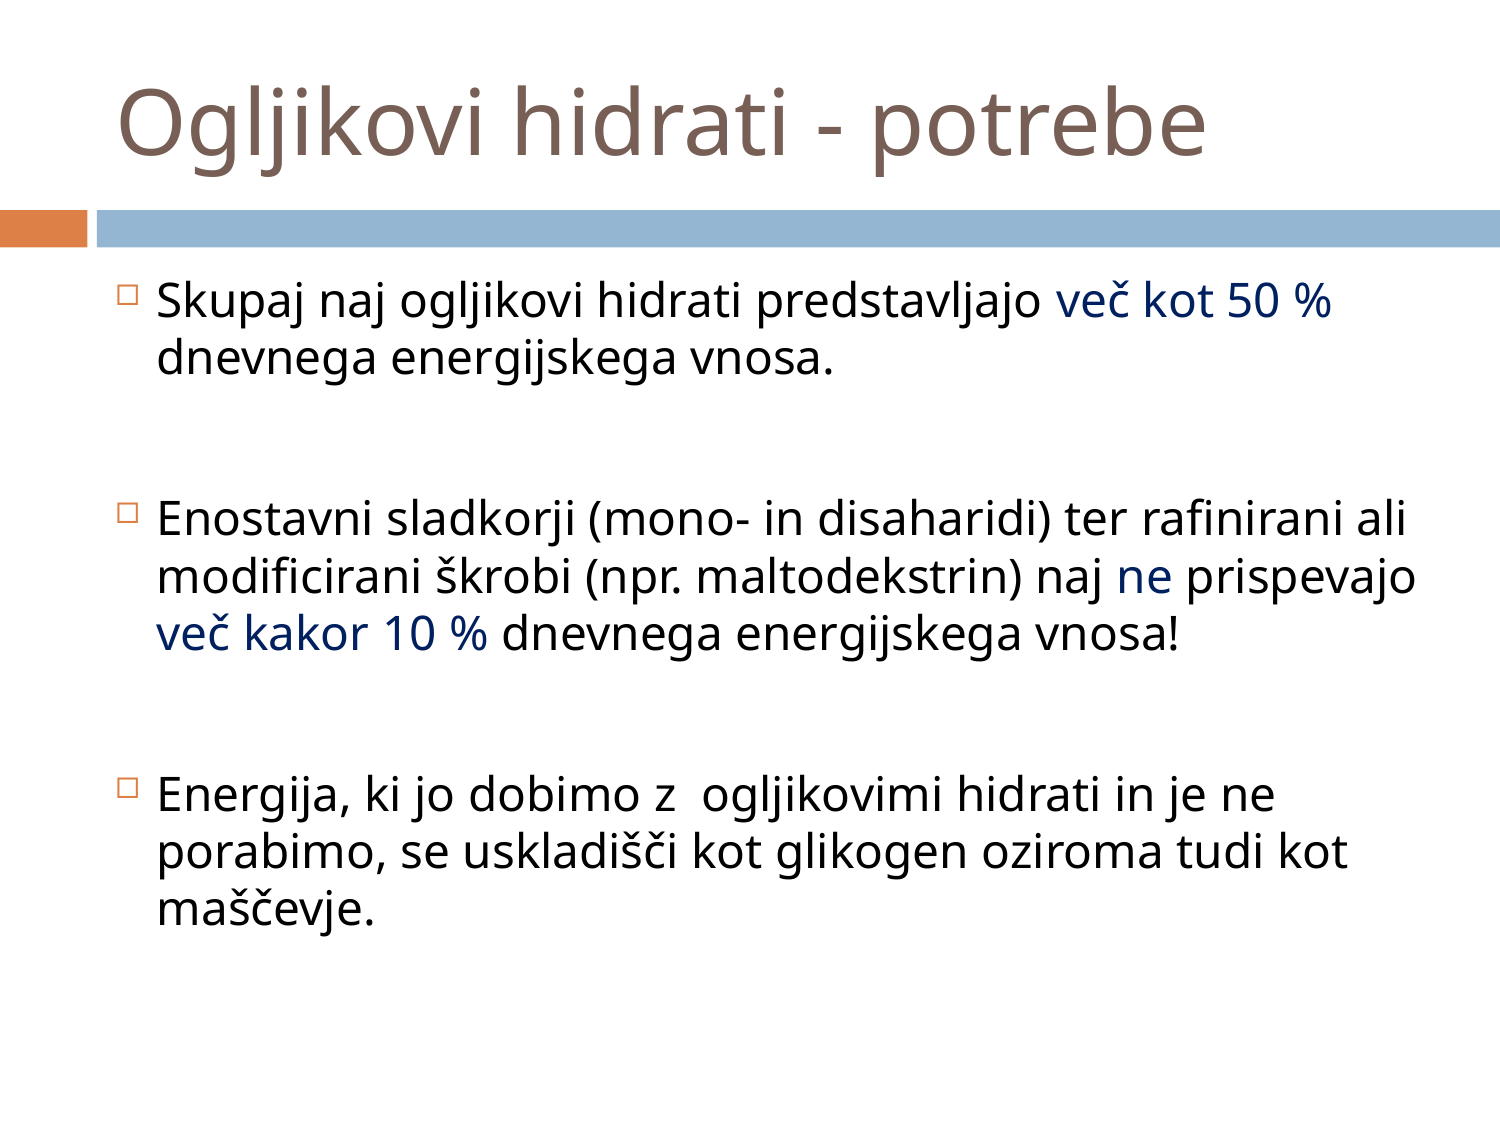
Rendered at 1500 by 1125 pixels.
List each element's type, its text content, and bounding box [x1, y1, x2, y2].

list Skupaj naj ogljikovi hidrati predstavljajo več kot 50 % dnevnega energijskega vnosa. Enostavni sladkorji (mono- in disaharidi) ter rafinirani ali modificirani škrobi (npr. maltodekstrin) naj ne prispevajo več kakor 10 % dnevnega energijskega vnosa! Energija, ki jo dobimo z ogljikovimi hidrati in je ne porabimo, se uskladišči kot glikogen oziroma tudi kot maščevje. [100, 262, 1438, 1000]
title Ogljikovi hidrati - potrebe [100, 37, 1438, 200]
